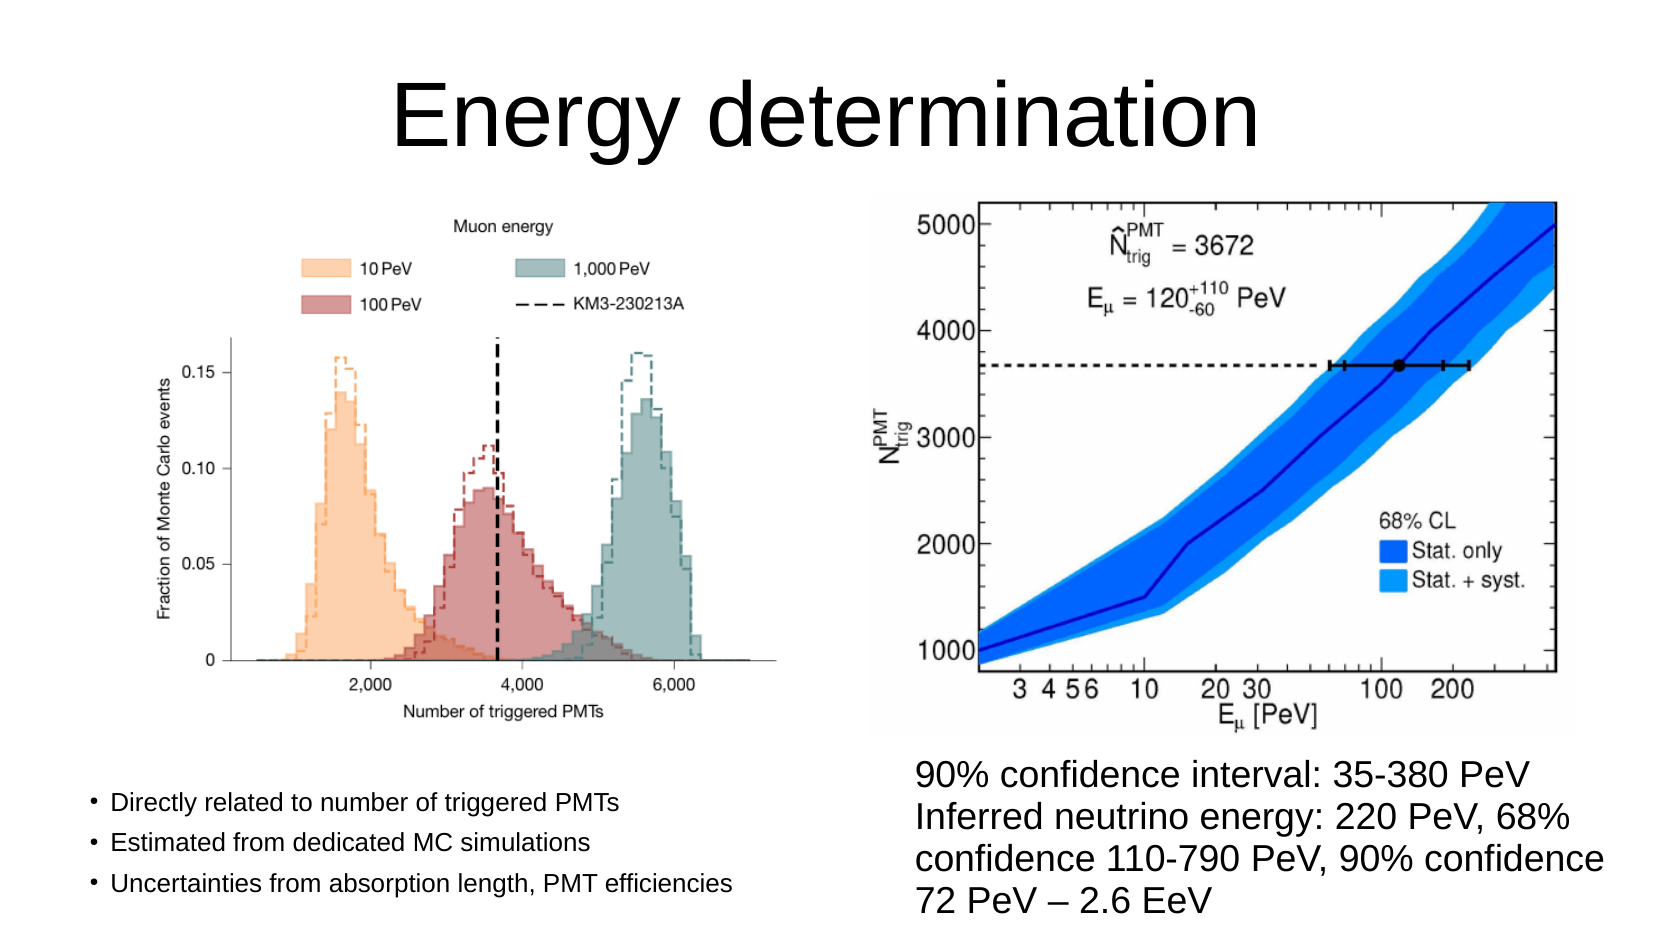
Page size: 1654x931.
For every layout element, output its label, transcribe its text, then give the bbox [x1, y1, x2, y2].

list Directly related to number of triggered PMTs Estimated from dedicated MC simulations Uncertainties from absorption length, PMT efficiencies [82, 787, 826, 901]
text_box 90% confidence interval: 35-380 PeV Inferred neutrino energy: 220 PeV, 68% confidence 110-790 PeV, 90% confidence 72 PeV – 2.6 EeV [900, 746, 1621, 929]
title Energy determination [82, 37, 1571, 193]
picture [151, 212, 788, 733]
picture [862, 193, 1576, 741]
